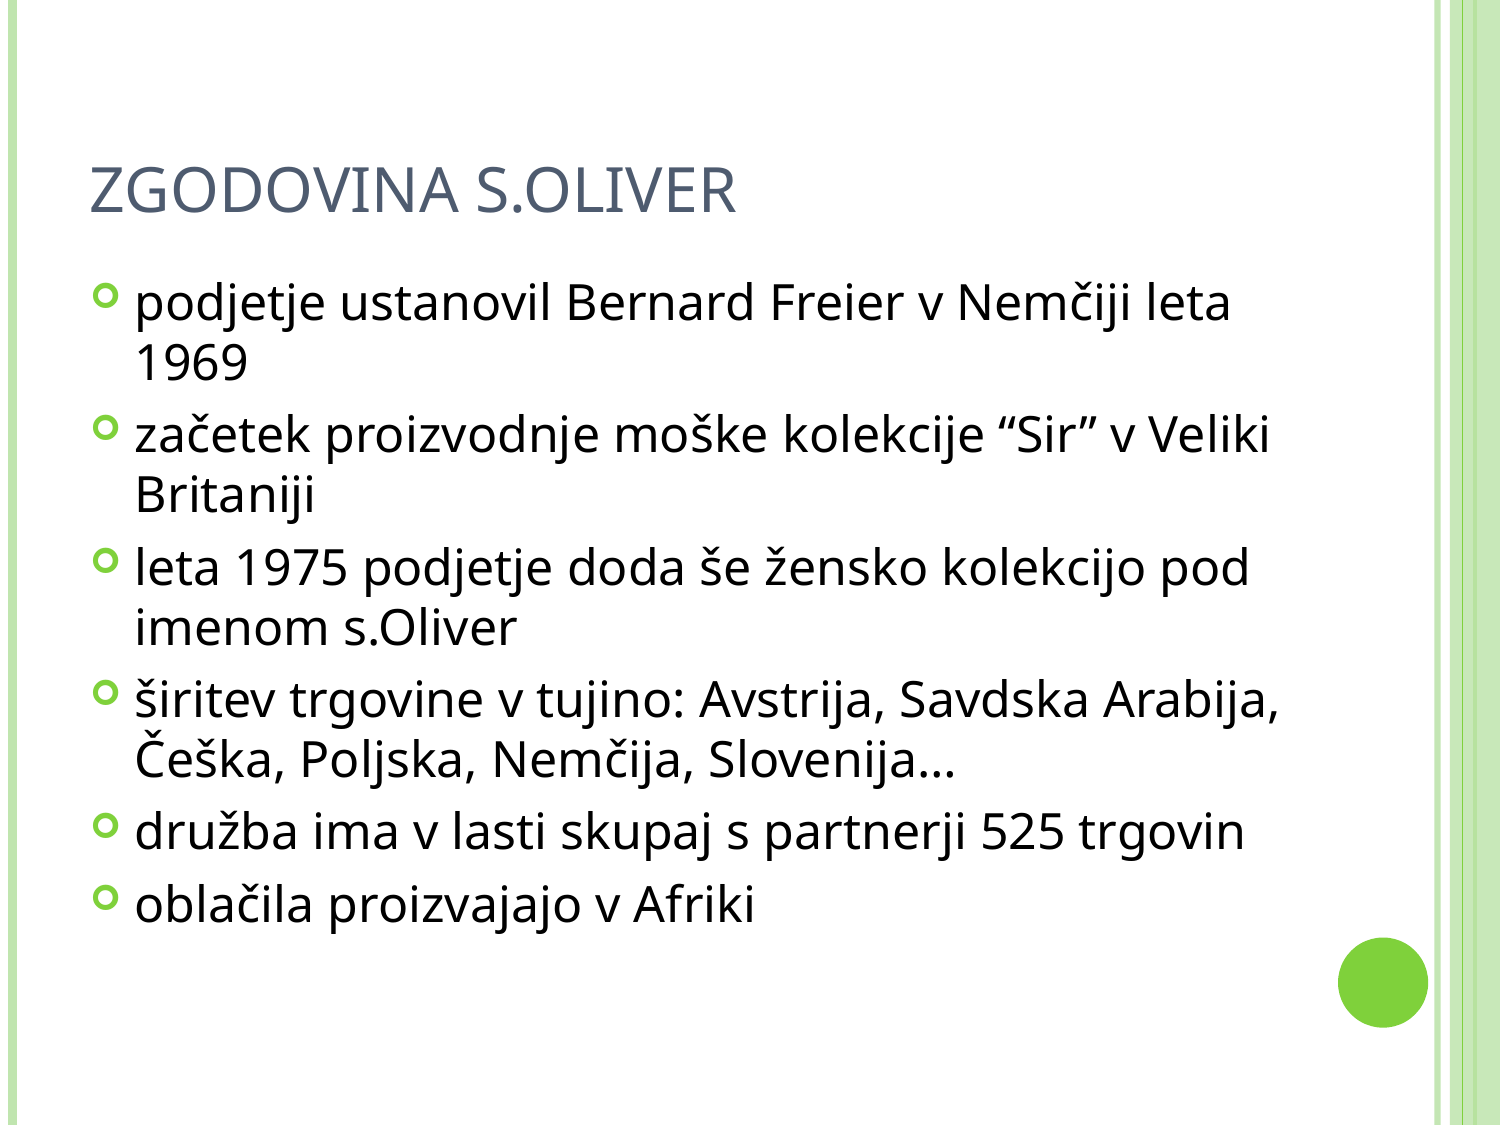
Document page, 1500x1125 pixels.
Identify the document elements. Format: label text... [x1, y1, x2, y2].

title ZGODOVINA S.OLIVER [74, 44, 1300, 233]
list podjetje ustanovil Bernard Freier v Nemčiji leta 1969 začetek proizvodnje moške kolekcije “Sir” v Veliki Britaniji leta 1975 podjetje doda še žensko kolekcijo pod imenom s.Oliver širitev trgovine v tujino: Avstrija, Savdska Arabija, Češka, Poljska, Nemčija, Slovenija… družba ima v lasti skupaj s partnerji 525 trgovin oblačila proizvajajo v Afriki [74, 262, 1300, 1085]
